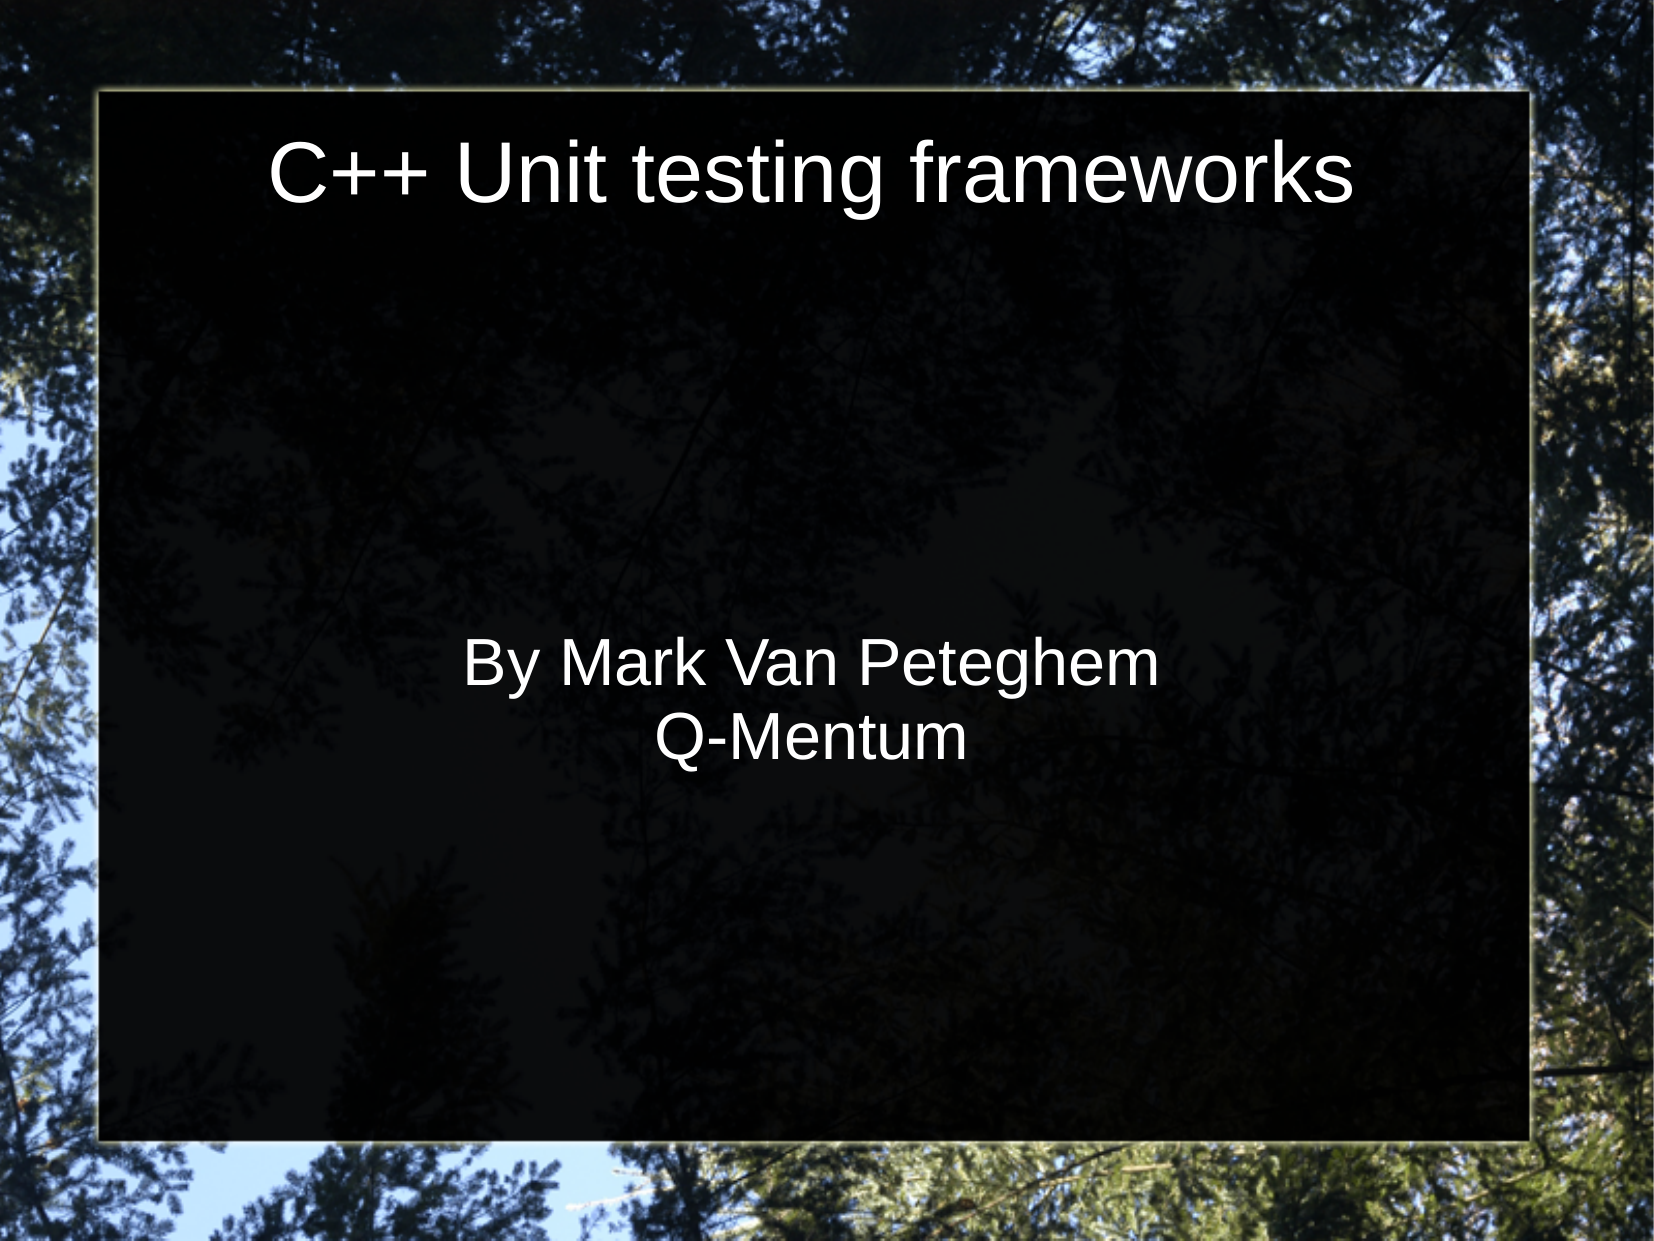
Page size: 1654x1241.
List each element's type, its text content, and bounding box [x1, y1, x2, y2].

subtitle By Mark Van Peteghem Q-Mentum [88, 290, 1536, 1109]
picture [0, 0, 1654, 1241]
title C++ Unit testing frameworks [88, 88, 1536, 257]
